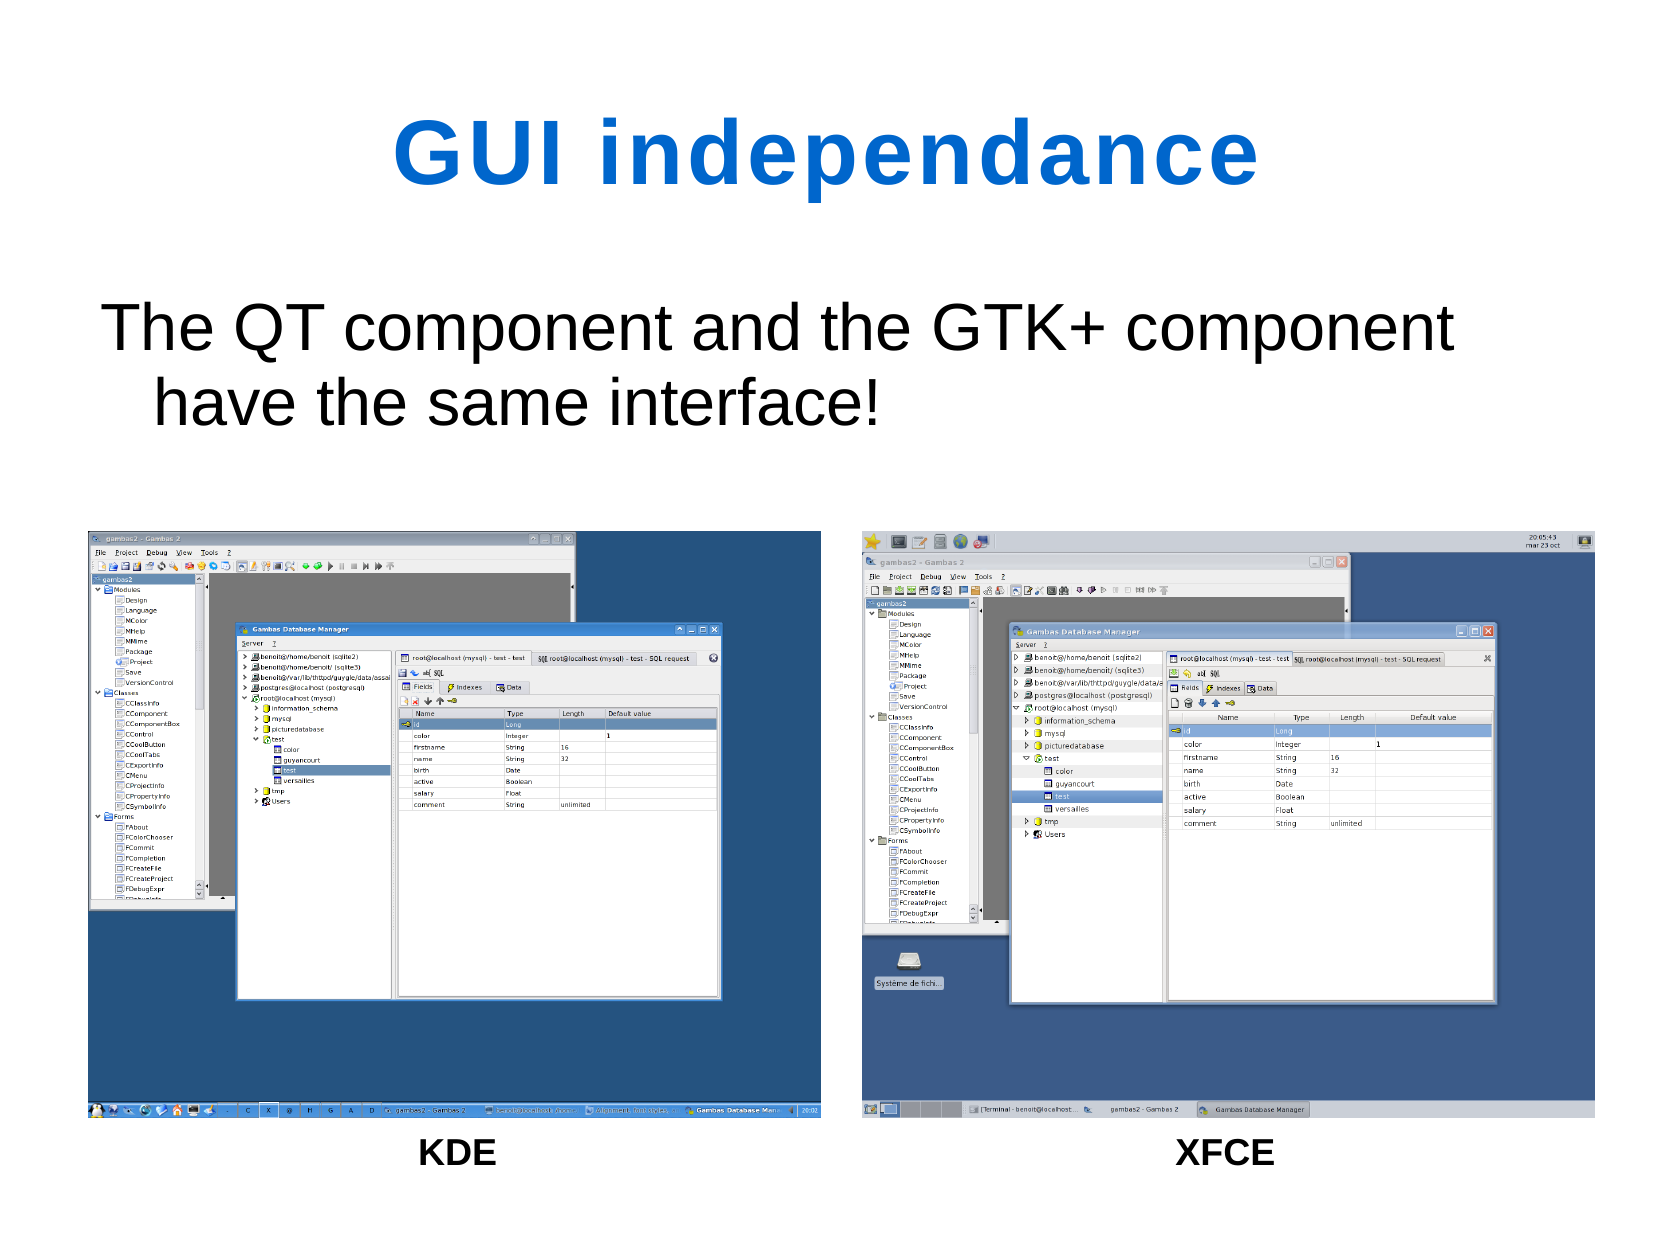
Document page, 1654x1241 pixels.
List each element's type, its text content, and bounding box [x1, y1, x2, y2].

list The QT component and the GTK+ component have the same interface! [82, 290, 1571, 1109]
title GUI independance [82, 49, 1571, 257]
picture [88, 531, 821, 1118]
text_box KDE [88, 1124, 827, 1182]
picture [862, 531, 1595, 1118]
text_box XFCE [856, 1124, 1595, 1182]
